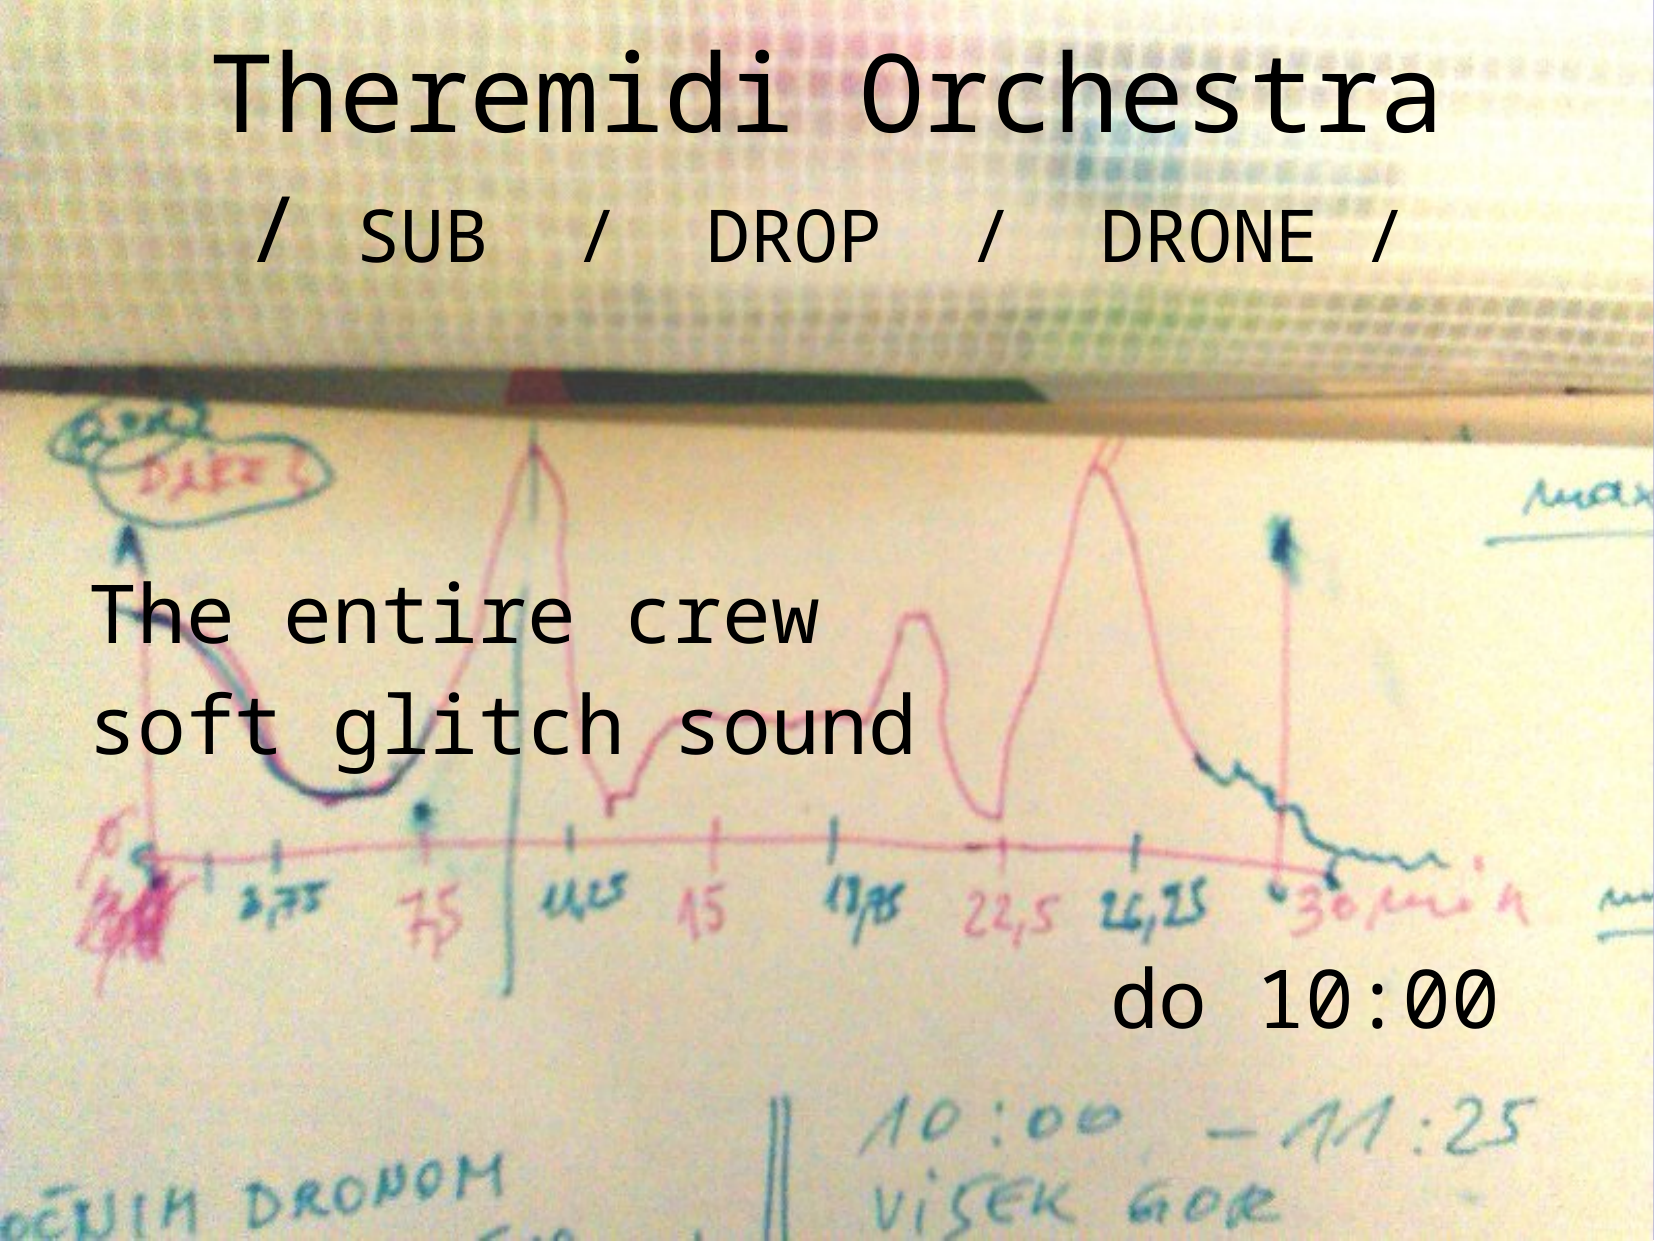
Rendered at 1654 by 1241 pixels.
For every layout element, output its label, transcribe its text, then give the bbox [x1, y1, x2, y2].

title Theremidi Orchestra / SUB / DROP / DRONE / [82, 46, 1571, 260]
picture [0, 0, 1654, 1241]
text_box do 10:00 [1110, 900, 1620, 1096]
text_box The entire crew soft glitch sound [88, 272, 1566, 1063]
